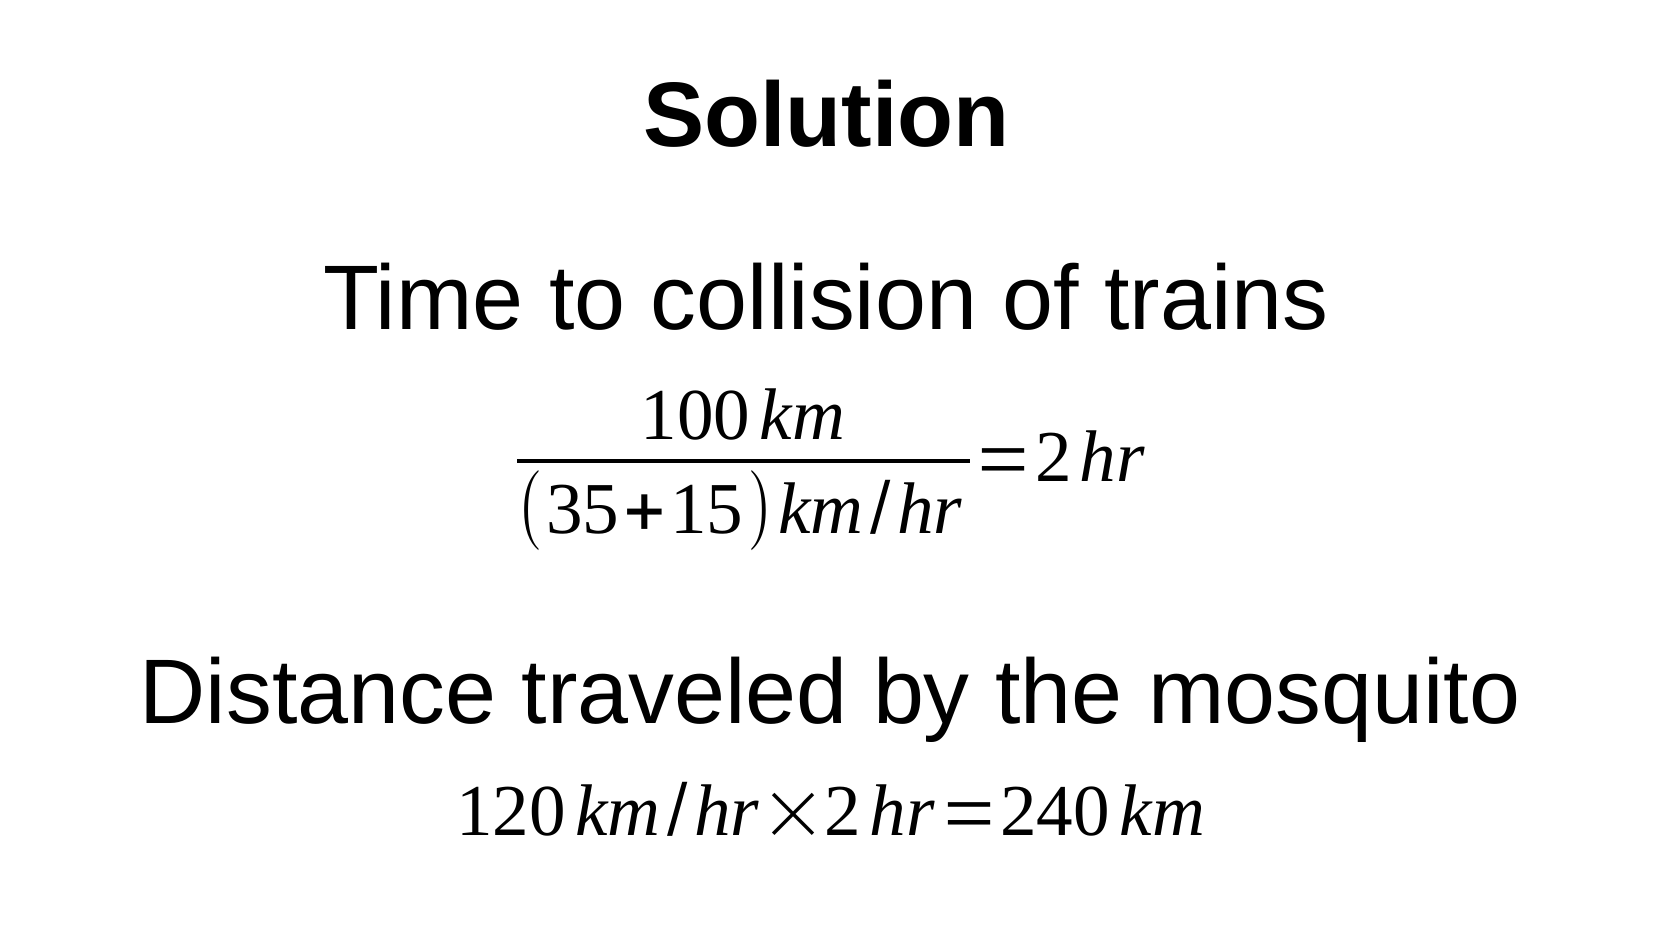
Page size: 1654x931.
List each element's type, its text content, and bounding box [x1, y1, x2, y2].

title Solution [82, 37, 1571, 193]
chart [513, 374, 1149, 555]
list Time to collision of trains [82, 246, 1571, 367]
chart [456, 770, 1206, 852]
text_box Distance traveled by the mosquito [86, 613, 1576, 771]
